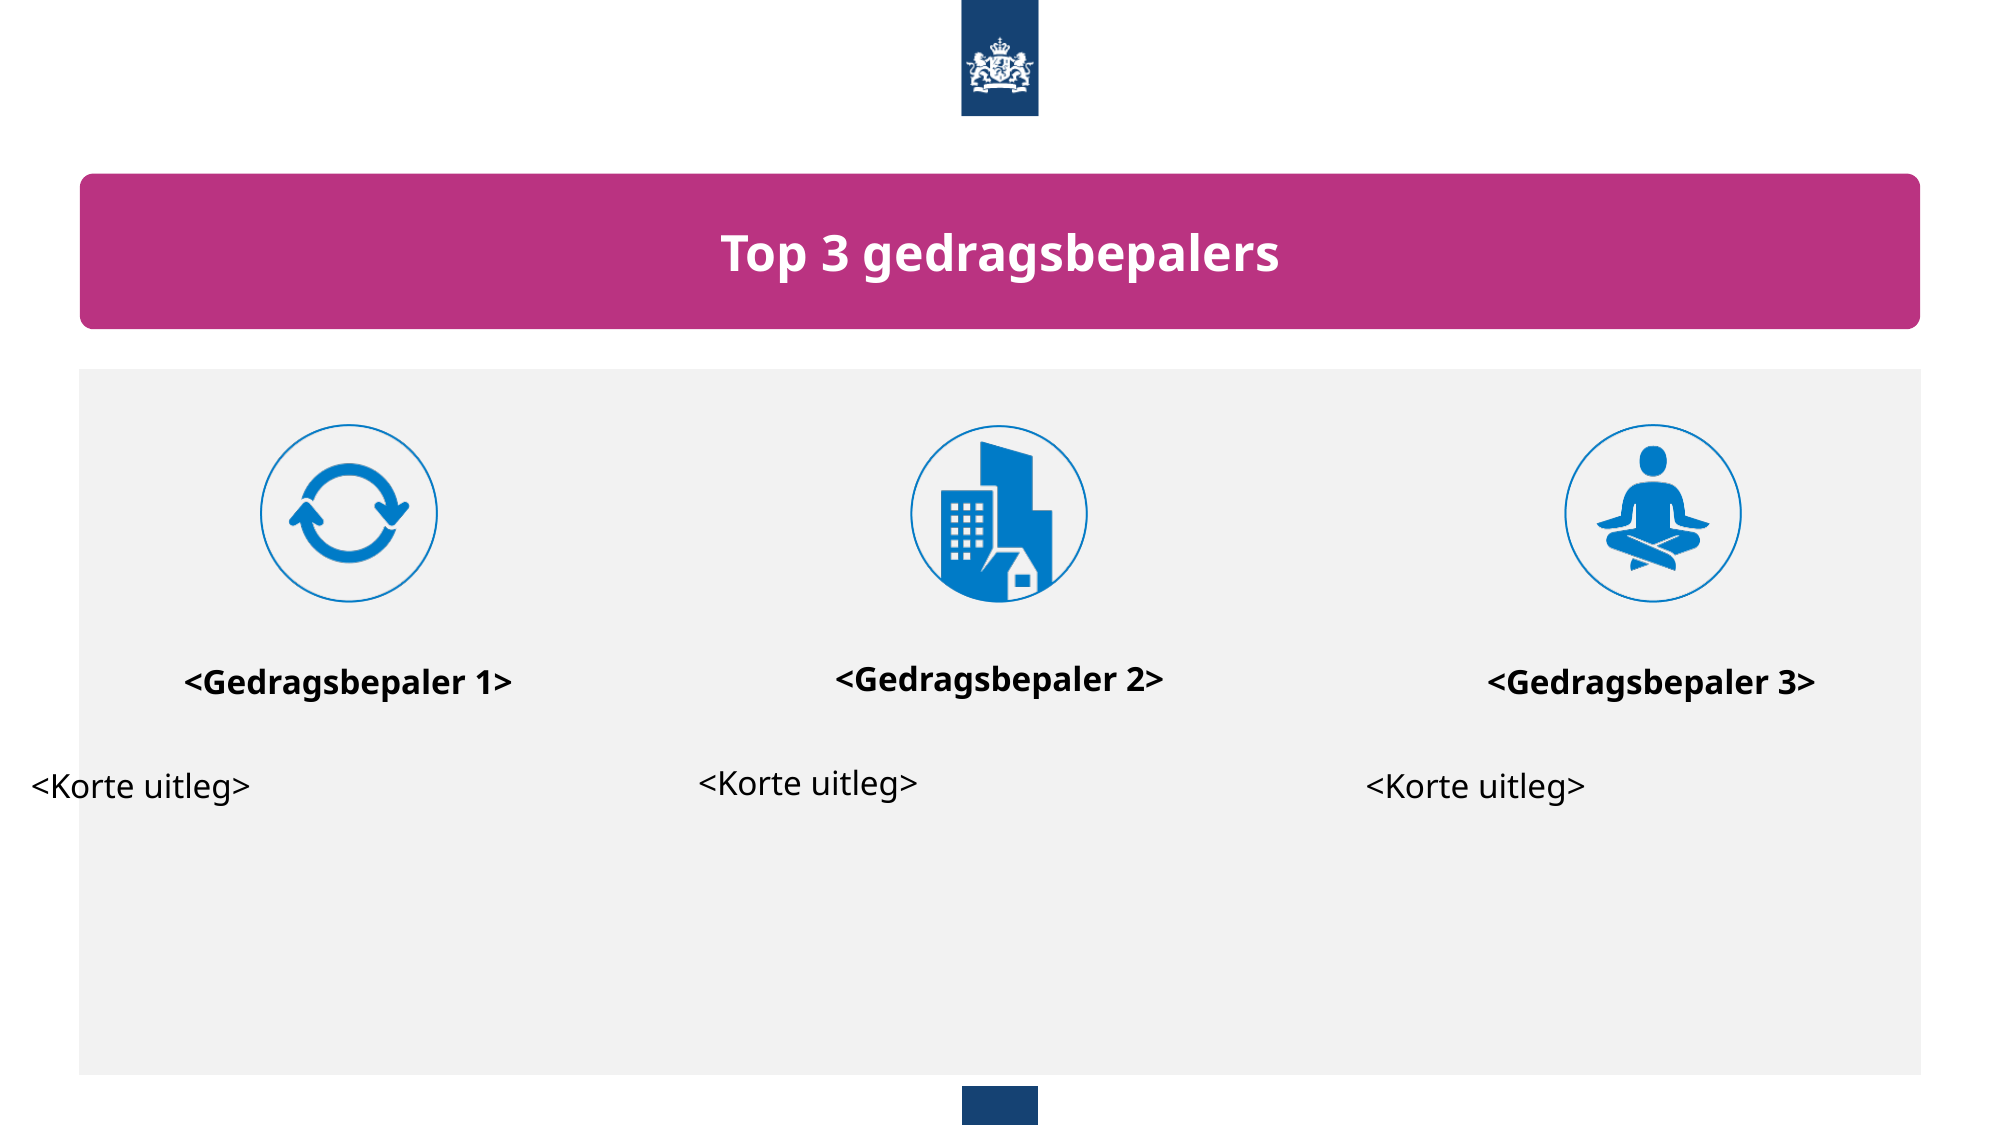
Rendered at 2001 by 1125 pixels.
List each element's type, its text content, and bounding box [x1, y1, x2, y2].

text_box [80, 370, 1919, 1073]
text_box <Gedragsbepaler 3> [1350, 653, 1953, 710]
picture [1564, 424, 1742, 603]
text_box <Korte uitleg> [1350, 717, 1953, 854]
text_box <Gedragsbepaler 2> [698, 650, 1302, 706]
picture [910, 425, 1088, 603]
text_box <Gedragsbepaler 1> [47, 653, 650, 710]
text_box <Korte uitleg> [15, 717, 619, 854]
text_box <Korte uitleg> [683, 714, 1286, 851]
picture [260, 424, 438, 603]
text_box Top 3 gedragsbepalers [80, 174, 1920, 329]
